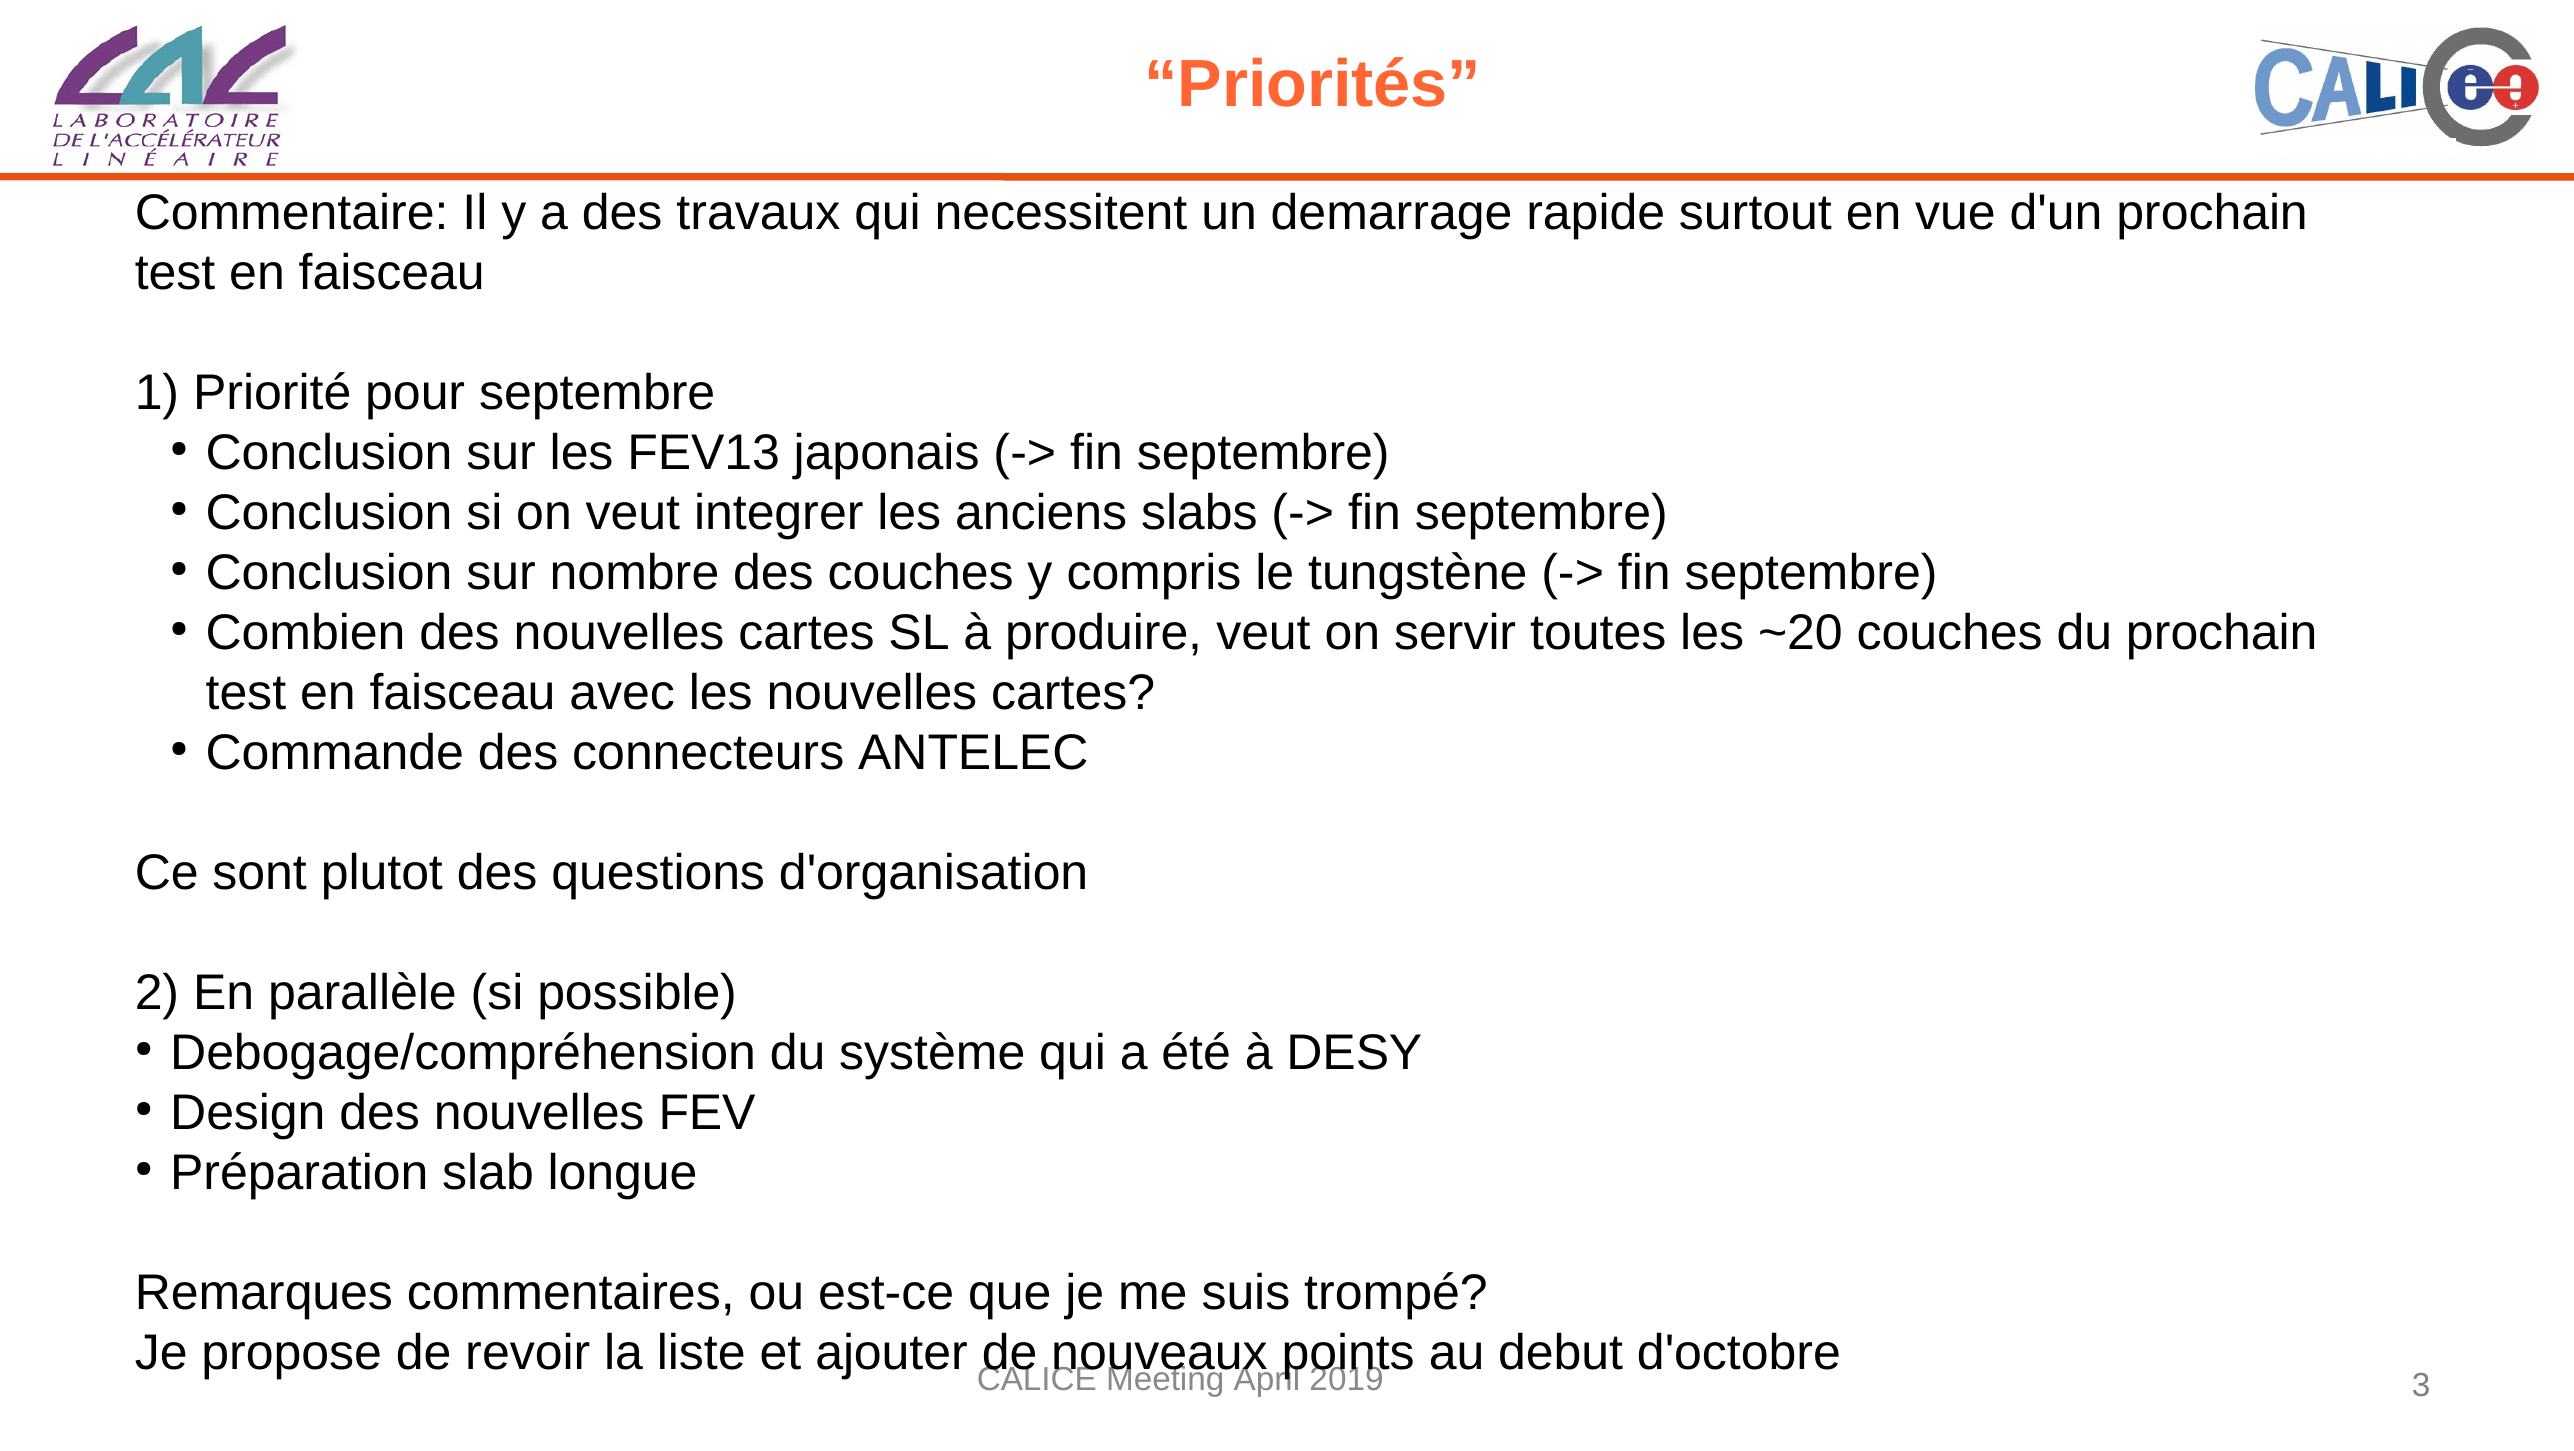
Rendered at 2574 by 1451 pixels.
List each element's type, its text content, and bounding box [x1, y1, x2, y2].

text_box Commentaire: Il y a des travaux qui necessitent un demarrage rapide surtout en vue d'un prochain test en faisceau 1) Priorité pour septembre Conclusion sur les FEV13 japonais (-> fin septembre) Conclusion si on veut integrer les anciens slabs (-> fin septembre) Conclusion sur nombre des couches y compris le tungstène (-> fin septembre) Combien des nouvelles cartes SL à produire, veut on servir toutes les ~20 couches du prochain test en faisceau avec les nouvelles cartes? Commande des connecteurs ANTELEC Ce sont plutot des questions d'organisation 2) En parallèle (si possible) Debogage/compréhension du système qui a été à DESY Design des nouvelles FEV Préparation slab longue Remarques commentaires, ou est-ce que je me suis trompé? Je propose de revoir la liste et ajouter de nouveaux points au debut d'octobre [120, 172, 2336, 1448]
title “Priorités” [222, 0, 2368, 168]
picture [46, 19, 303, 170]
picture [2368, 22, 2541, 160]
